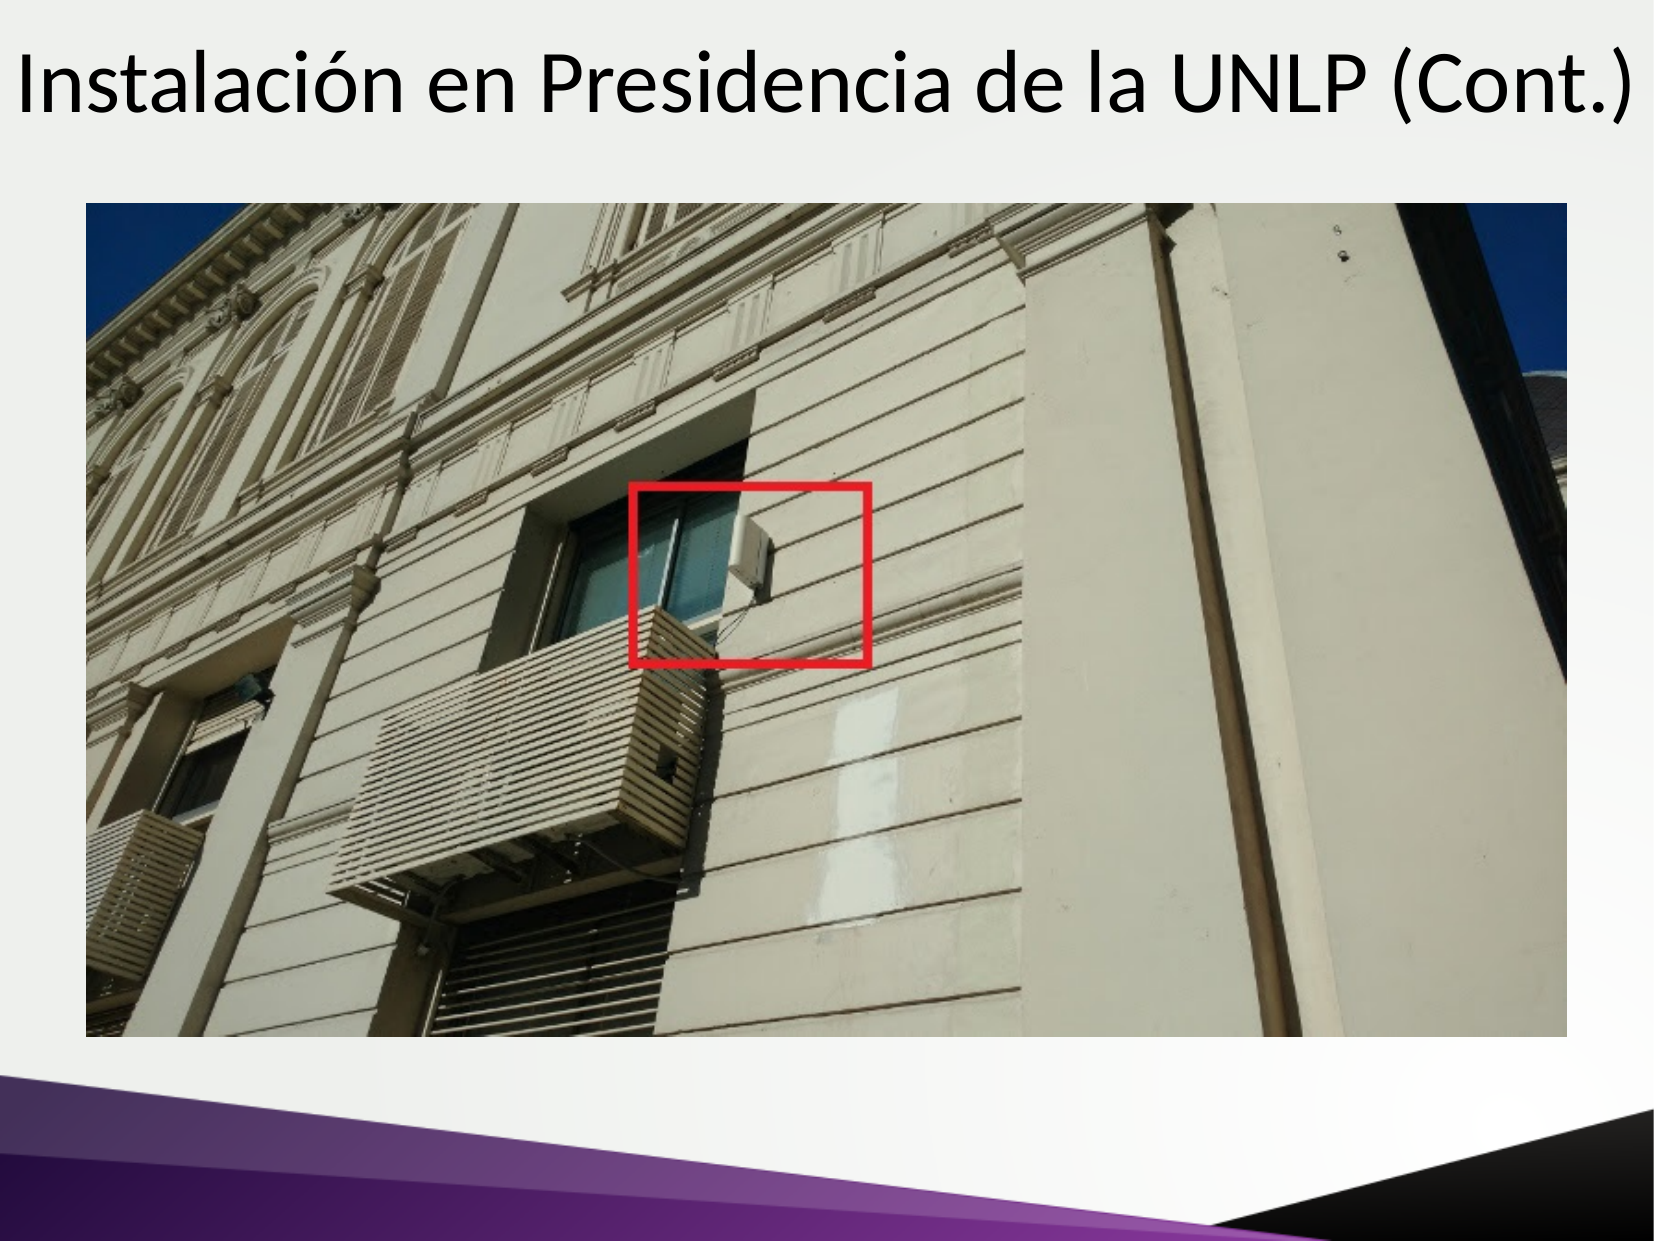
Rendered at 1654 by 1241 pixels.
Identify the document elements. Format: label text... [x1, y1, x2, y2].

picture [0, 195, 1654, 1241]
title Instalación en Presidencia de la UNLP (Cont.) [0, 0, 1654, 195]
